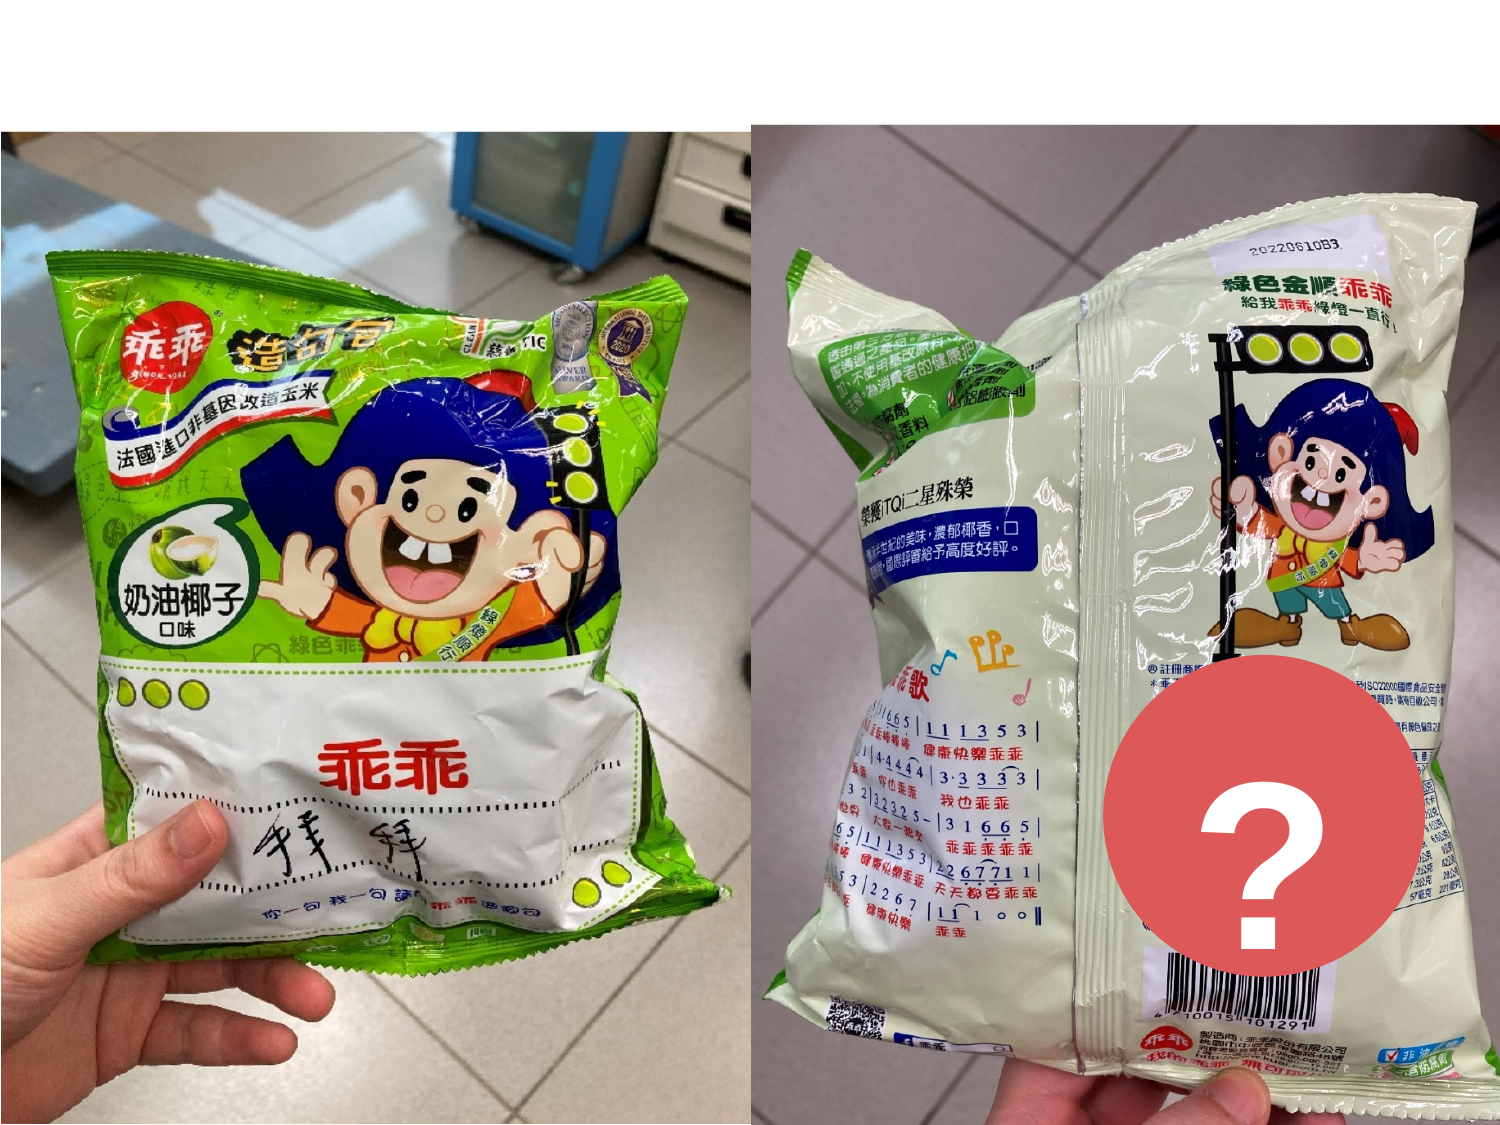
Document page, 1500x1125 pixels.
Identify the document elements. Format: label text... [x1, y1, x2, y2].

text_box ? [1103, 654, 1426, 977]
picture [0, 125, 1500, 1125]
